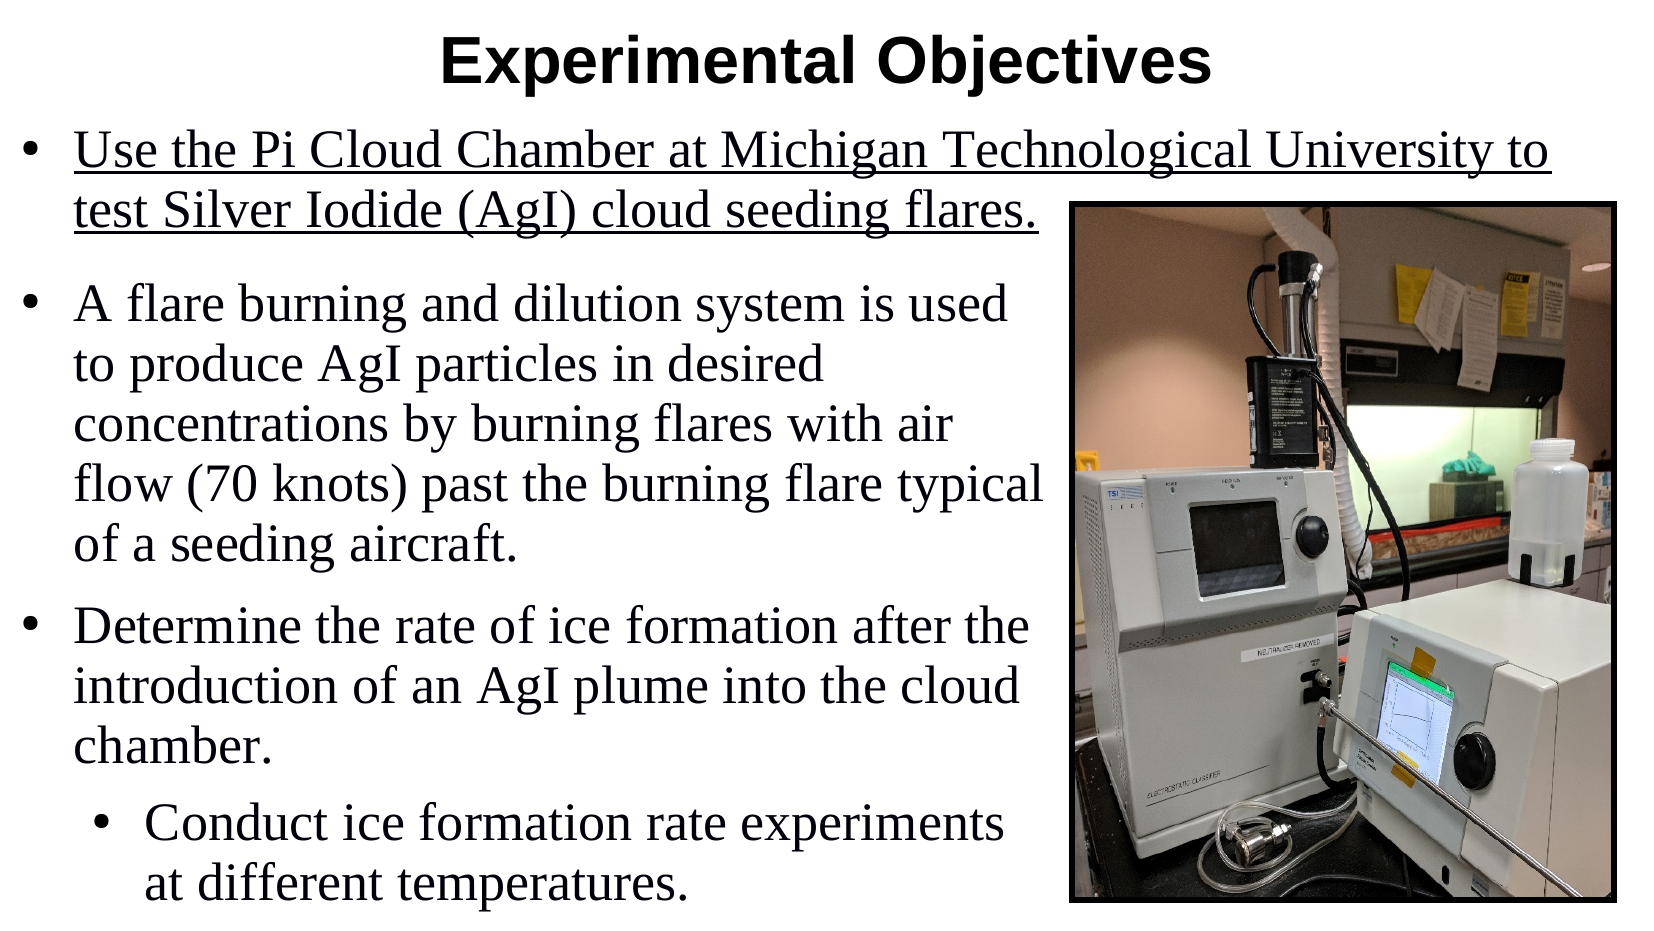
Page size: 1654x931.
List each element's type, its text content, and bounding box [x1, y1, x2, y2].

picture [1075, 206, 1611, 897]
list A flare burning and dilution system is used to produce AgI particles in desired concentrations by burning flares with air flow (70 knots) past the burning flare typical of a seeding aircraft. Determine the rate of ice formation after the introduction of an AgI plume into the cloud chamber. Conduct ice formation rate experiments at different temperatures. [3, 273, 1051, 901]
list Use the Pi Cloud Chamber at Michigan Technological University to test Silver Iodide (AgI) cloud seeding flares. [3, 119, 1636, 256]
text_box Experimental Objectives [0, 13, 1654, 90]
